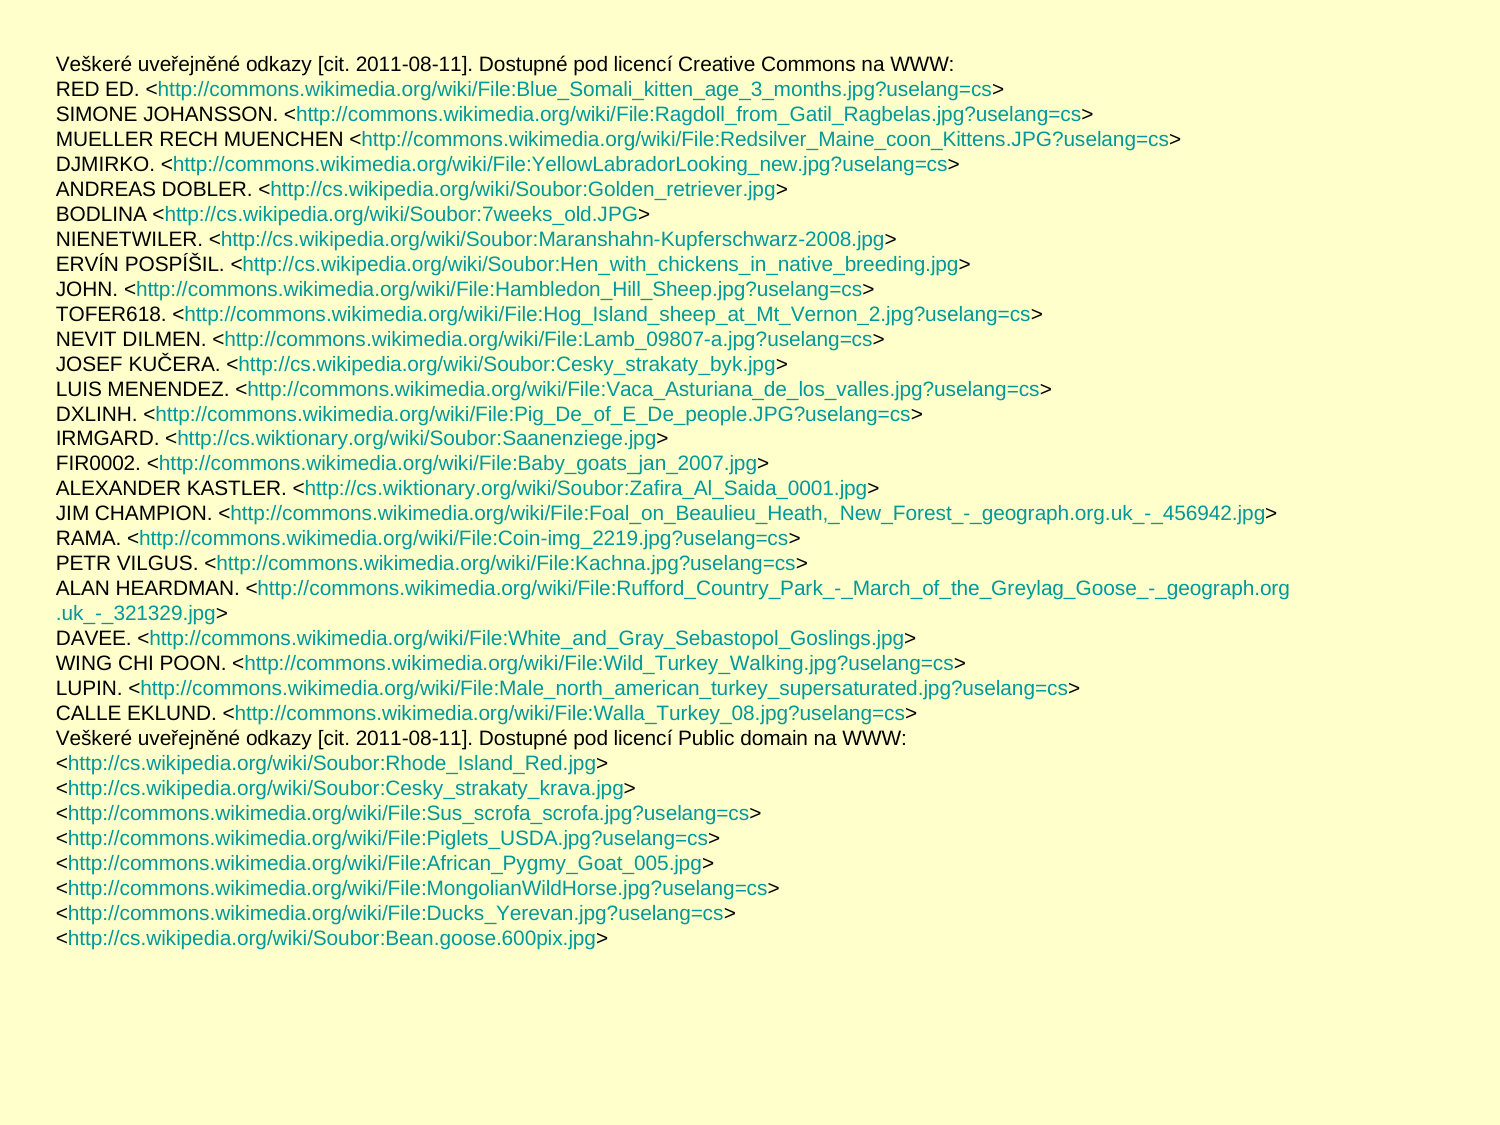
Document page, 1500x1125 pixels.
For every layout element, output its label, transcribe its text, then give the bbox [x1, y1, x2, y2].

text_box Veškeré uveřejněné odkazy [cit. 2011-08-11]. Dostupné pod licencí Creative Commons na WWW: RED ED. <http://commons.wikimedia.org/wiki/File:Blue_Somali_kitten_age_3_months.jpg?uselang=cs> SIMONE JOHANSSON. <http://commons.wikimedia.org/wiki/File:Ragdoll_from_Gatil_Ragbelas.jpg?uselang=cs> MUELLER RECH MUENCHEN <http://commons.wikimedia.org/wiki/File:Redsilver_Maine_coon_Kittens.JPG?uselang=cs> DJMIRKO. <http://commons.wikimedia.org/wiki/File:YellowLabradorLooking_new.jpg?uselang=cs> ANDREAS DOBLER. <http://cs.wikipedia.org/wiki/Soubor:Golden_retriever.jpg> BODLINA <http://cs.wikipedia.org/wiki/Soubor:7weeks_old.JPG> NIENETWILER. <http://cs.wikipedia.org/wiki/Soubor:Maranshahn-Kupferschwarz-2008.jpg> ERVÍN POSPÍŠIL. <http://cs.wikipedia.org/wiki/Soubor:Hen_with_chickens_in_native_breeding.jpg> JOHN. <http://commons.wikimedia.org/wiki/File:Hambledon_Hill_Sheep.jpg?uselang=cs> TOFER618. <http://commons.wikimedia.org/wiki/File:Hog_Island_sheep_at_Mt_Vernon_2.jpg?uselang=cs> NEVIT DILMEN. <http://commons.wikimedia.org/wiki/File:Lamb_09807-a.jpg?uselang=cs> JOSEF KUČERA. <http://cs.wikipedia.org/wiki/Soubor:Cesky_strakaty_byk.jpg> LUIS MENENDEZ. <http://commons.wikimedia.org/wiki/File:Vaca_Asturiana_de_los_valles.jpg?uselang=cs> DXLINH. <http://commons.wikimedia.org/wiki/File:Pig_De_of_E_De_people.JPG?uselang=cs> IRMGARD. <http://cs.wiktionary.org/wiki/Soubor:Saanenziege.jpg> FIR0002. <http://commons.wikimedia.org/wiki/File:Baby_goats_jan_2007.jpg> ALEXANDER KASTLER. <http://cs.wiktionary.org/wiki/Soubor:Zafira_Al_Saida_0001.jpg> JIM CHAMPION. <http://commons.wikimedia.org/wiki/File:Foal_on_Beaulieu_Heath,_New_Forest_-_geograph.org.uk_-_456942.jpg> RAMA. <http://commons.wikimedia.org/wiki/File:Coin-img_2219.jpg?uselang=cs> PETR VILGUS. <http://commons.wikimedia.org/wiki/File:Kachna.jpg?uselang=cs> ALAN HEARDMAN. <http://commons.wikimedia.org/wiki/File:Rufford_Country_Park_-_March_of_the_Greylag_Goose_-_geograph.org.uk_-_321329.jpg> DAVEE. <http://commons.wikimedia.org/wiki/File:White_and_Gray_Sebastopol_Goslings.jpg> WING CHI POON. <http://commons.wikimedia.org/wiki/File:Wild_Turkey_Walking.jpg?uselang=cs> LUPIN. <http://commons.wikimedia.org/wiki/File:Male_north_american_turkey_supersaturated.jpg?uselang=cs> CALLE EKLUND. <http://commons.wikimedia.org/wiki/File:Walla_Turkey_08.jpg?uselang=cs> Veškeré uveřejněné odkazy [cit. 2011-08-11]. Dostupné pod licencí Public domain na WWW: <http://cs.wikipedia.org/wiki/Soubor:Rhode_Island_Red.jpg> <http://cs.wikipedia.org/wiki/Soubor:Cesky_strakaty_krava.jpg> <http://commons.wikimedia.org/wiki/File:Sus_scrofa_scrofa.jpg?uselang=cs> <http://commons.wikimedia.org/wiki/File:Piglets_USDA.jpg?uselang=cs> <http://commons.wikimedia.org/wiki/File:African_Pygmy_Goat_005.jpg> <http://commons.wikimedia.org/wiki/File:MongolianWildHorse.jpg?uselang=cs> <http://commons.wikimedia.org/wiki/File:Ducks_Yerevan.jpg?uselang=cs> <http://cs.wikipedia.org/wiki/Soubor:Bean.goose.600pix.jpg> [41, 42, 1306, 983]
